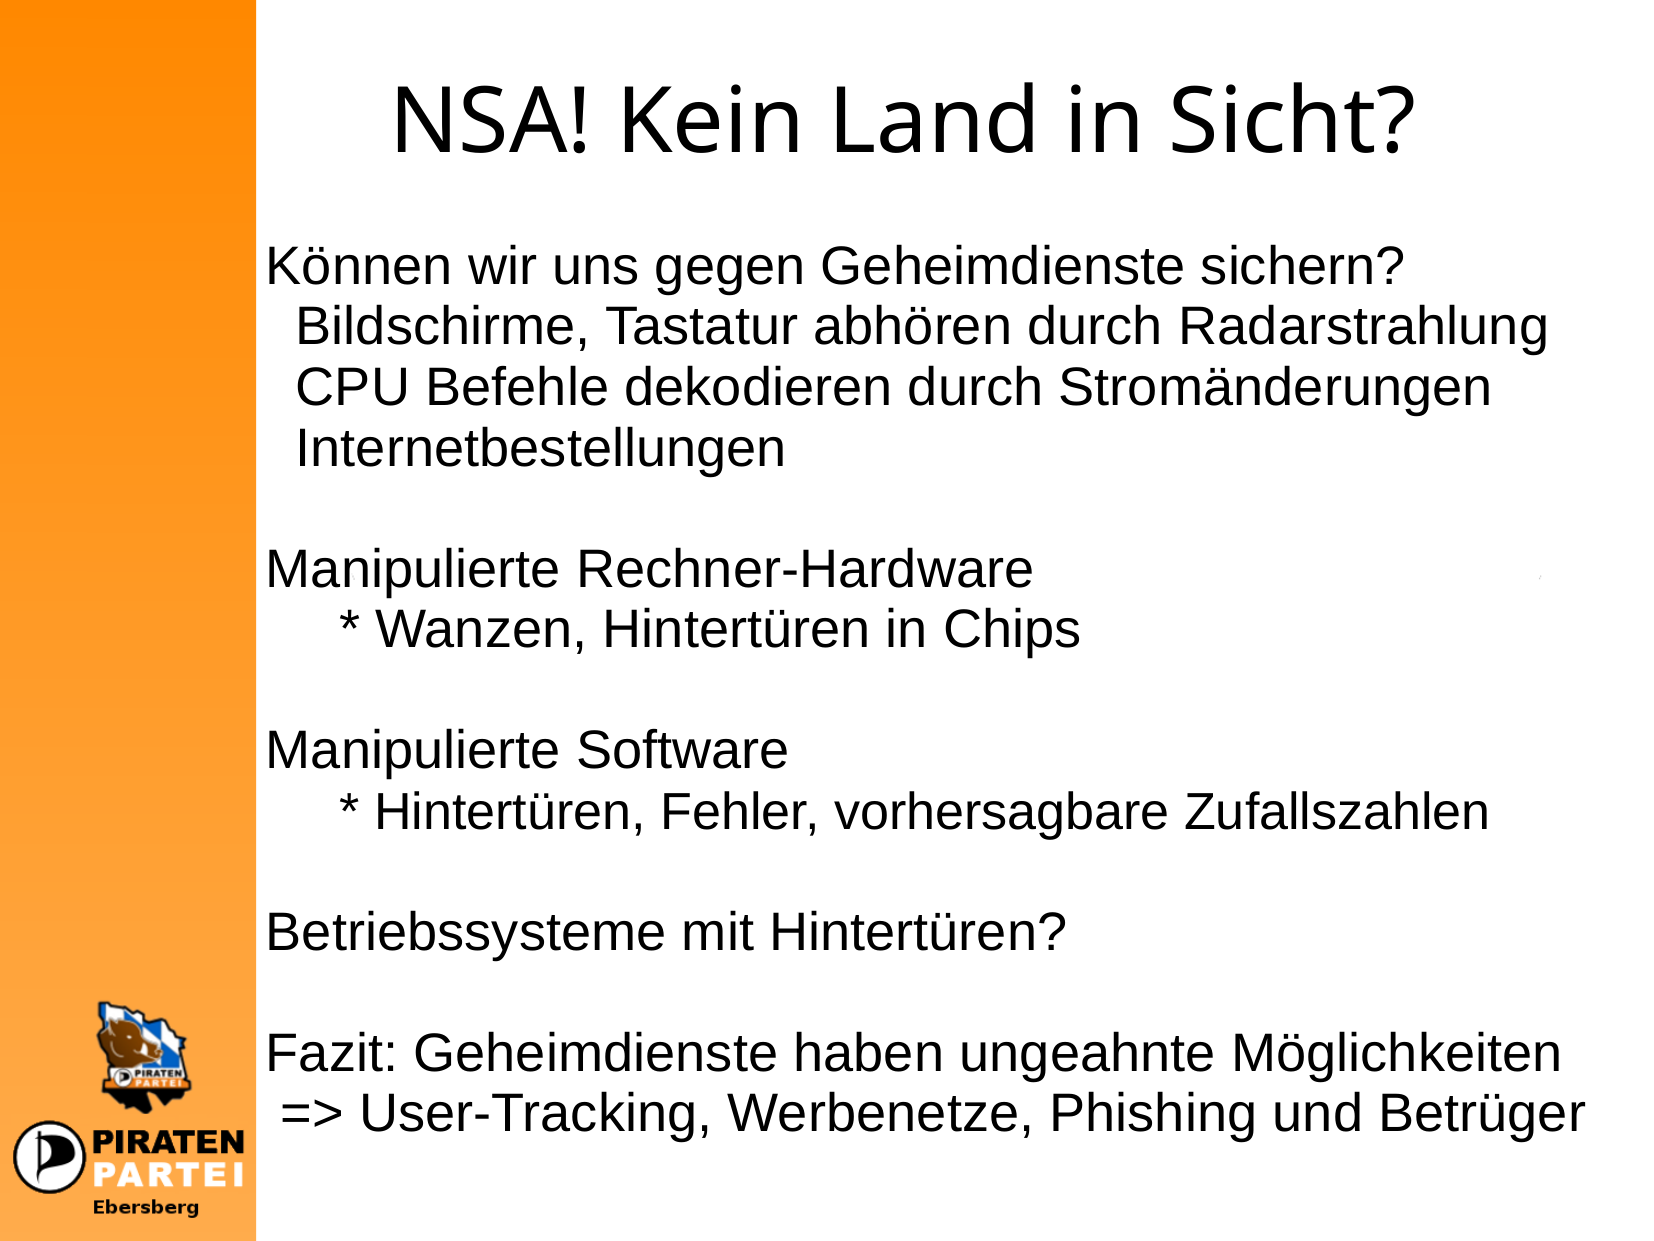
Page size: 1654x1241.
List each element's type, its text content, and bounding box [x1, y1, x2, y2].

picture [0, 0, 1654, 1241]
subtitle Können wir uns gegen Geheimdienste sichern? Bildschirme, Tastatur abhören durch Radarstrahlung CPU Befehle dekodieren durch Stromänderungen Internetbestellungen Manipulierte Rechner-Hardware * Wanzen, Hintertüren in Chips Manipulierte Software * Hintertüren, Fehler, vorhersagbare Zufallszahlen Betriebssysteme mit Hintertüren? Fazit: Geheimdienste haben ungeahnte Möglichkeiten => User-Tracking, Werbenetze, Phishing und Betrüger [265, 235, 1595, 1144]
title NSA! Kein Land in Sicht? [159, 13, 1648, 222]
